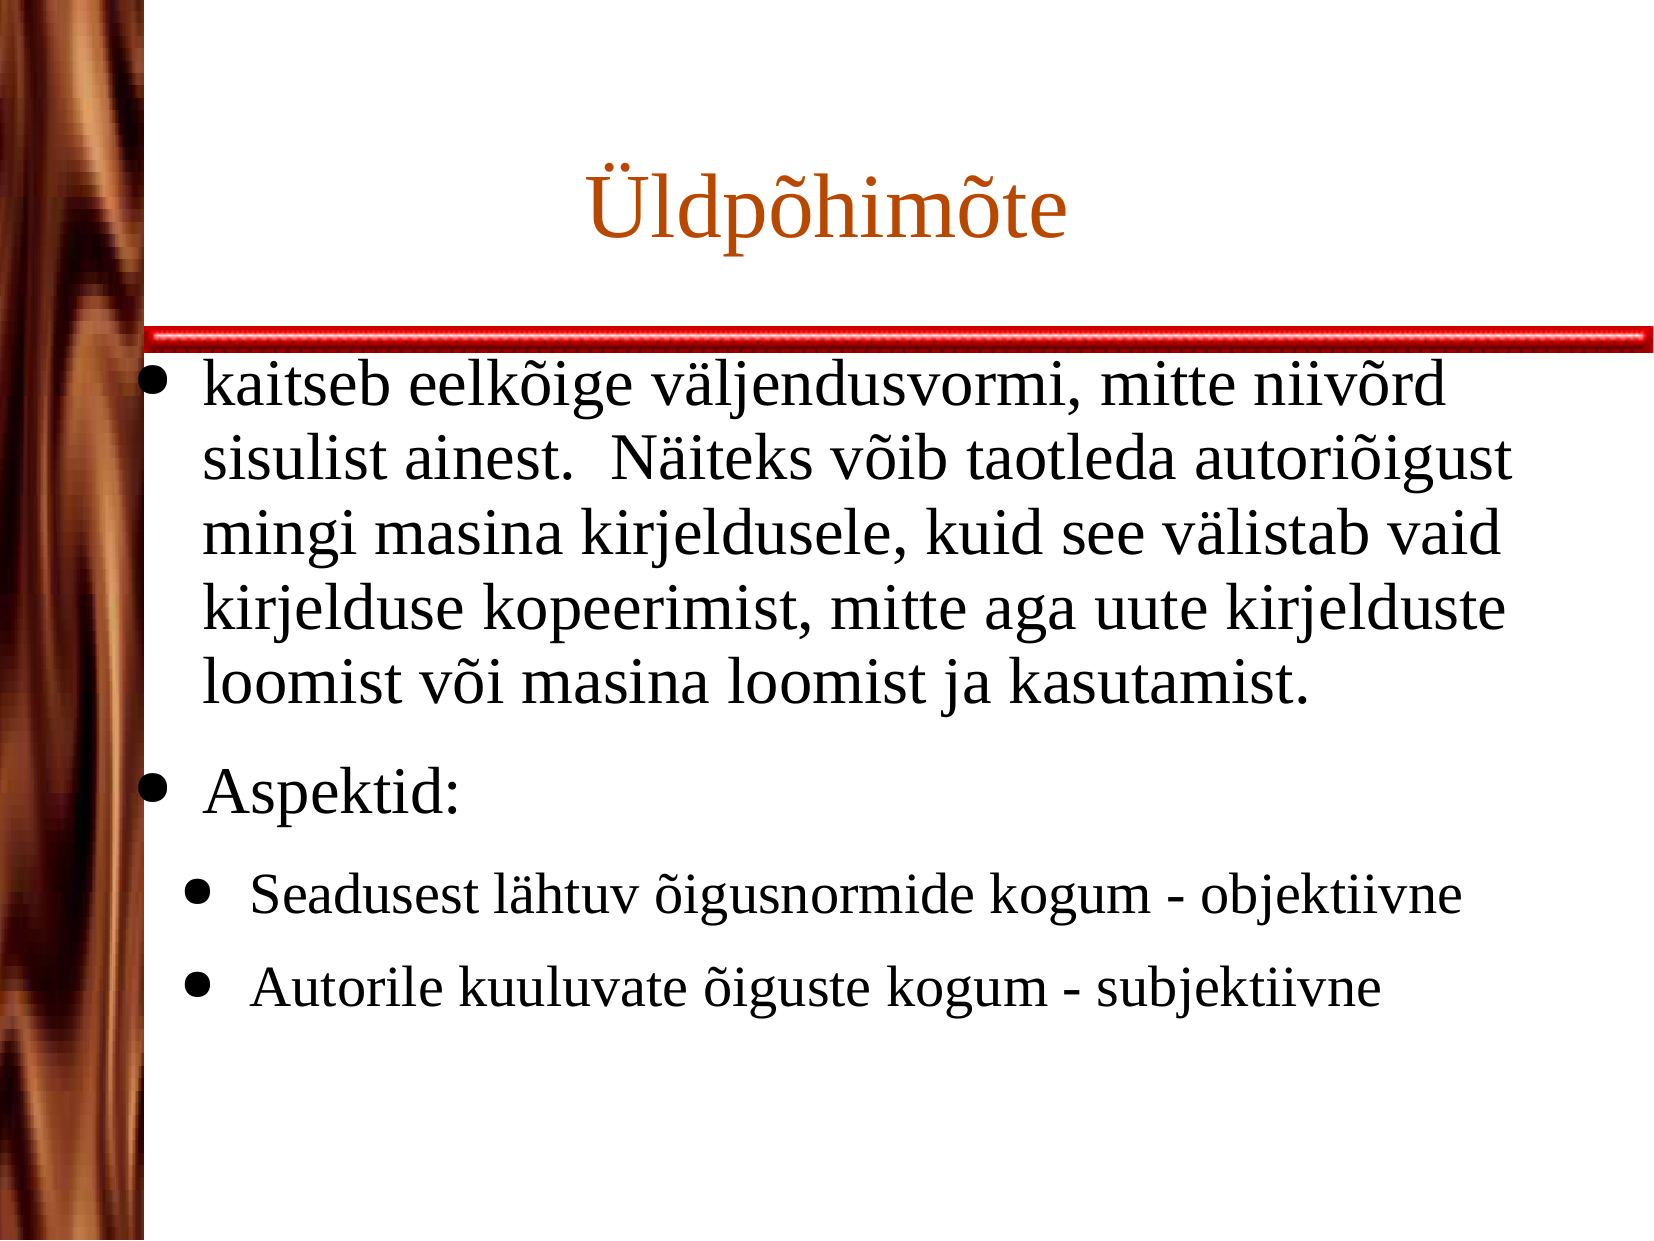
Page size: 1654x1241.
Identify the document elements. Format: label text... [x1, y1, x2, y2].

picture [0, 0, 1654, 1240]
list kaitseb eelkõige väljendusvormi, mitte niivõrd sisulist ainest. Näiteks võib taotleda autoriõigust mingi masina kirjeldusele, kuid see välistab vaid kirjelduse kopeerimist, mitte aga uute kirjelduste loomist või masina loomist ja kasutamist. Aspektid: Seadusest lähtuv õigusnormide kogum - objektiivne Autorile kuuluvate õiguste kogum - subjektiivne [121, 344, 1533, 1126]
title Üldpõhimõte [121, 100, 1533, 312]
